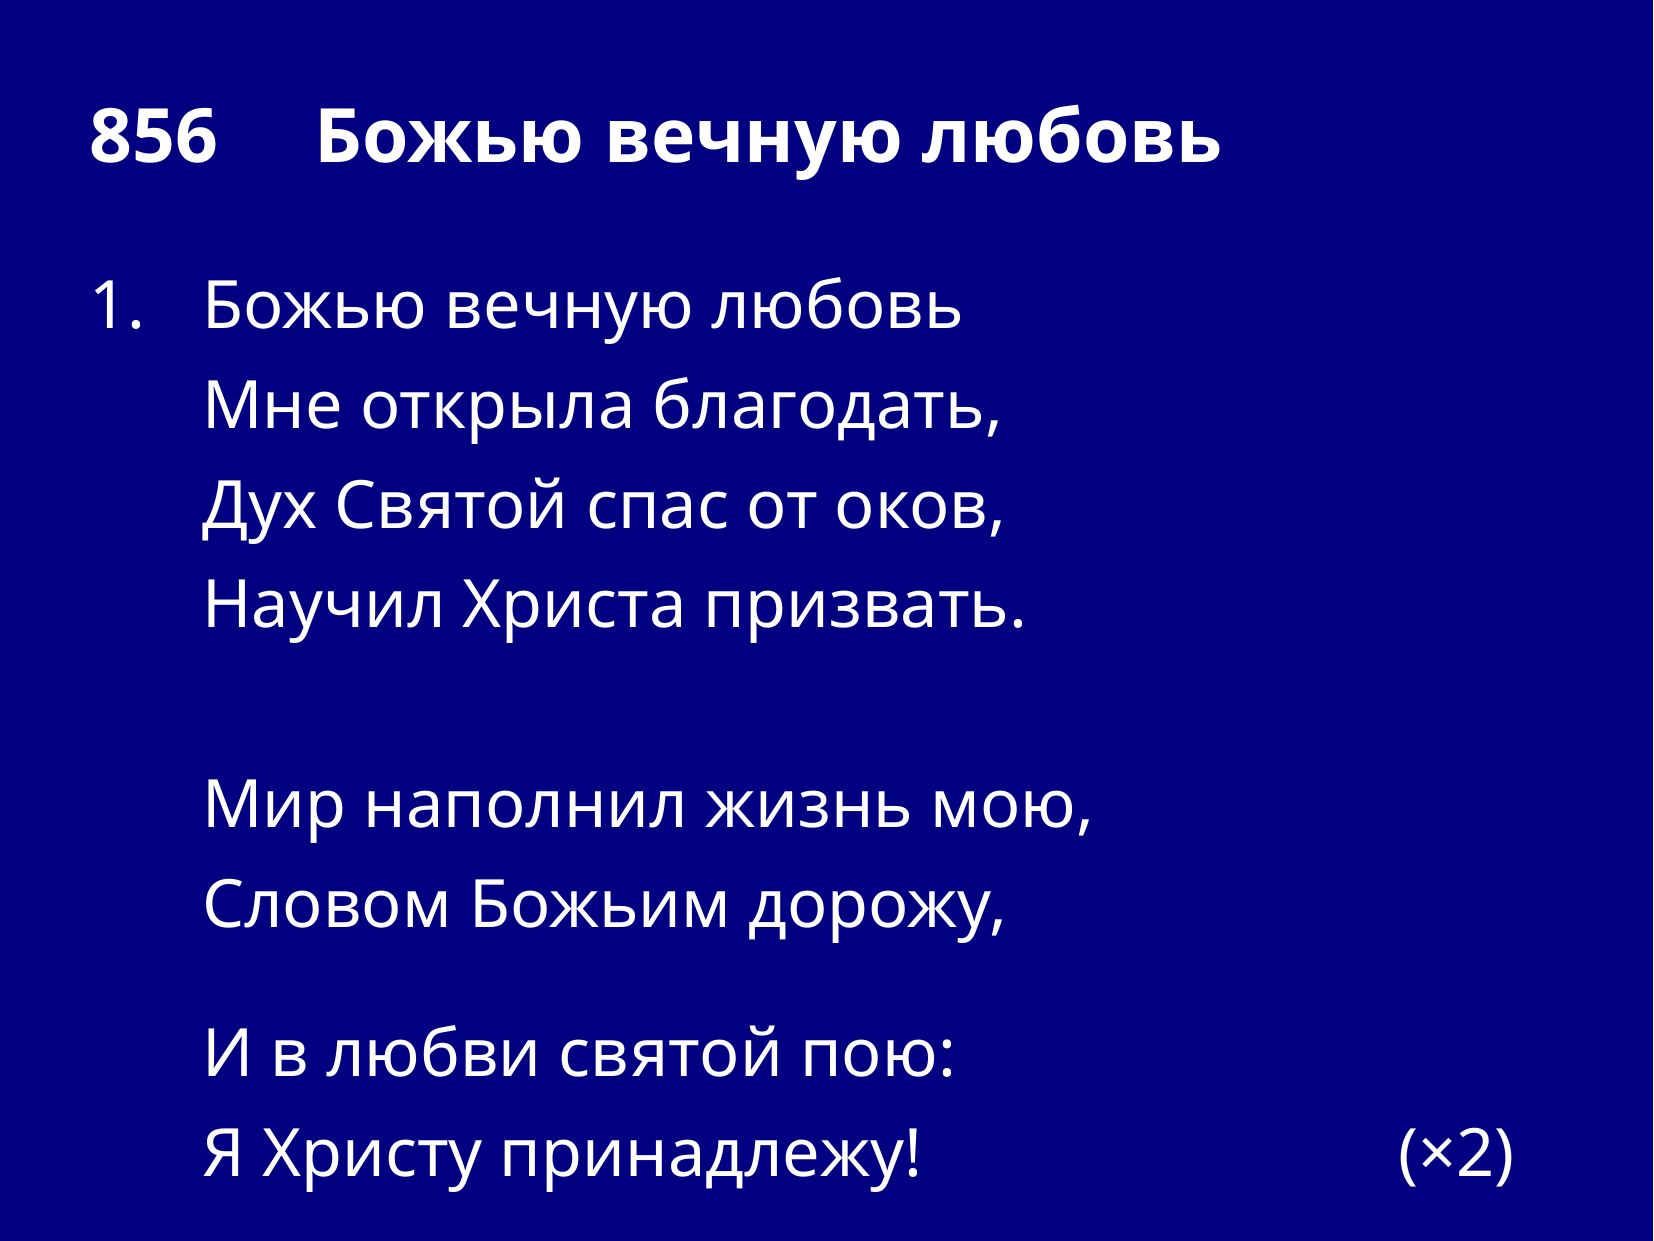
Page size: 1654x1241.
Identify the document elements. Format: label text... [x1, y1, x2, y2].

text_box 856 Божью вечную любовь [75, 75, 1576, 188]
text_box 1. Божью вечную любовь Мне открыла благодать, Дух Святой спас от оков, Научил Христа призвать. Мир наполнил жизнь мою, Словом Божьим дорожу, И в любви святой пою: Я Христу принадлежу! (×2) [75, 188, 1576, 1163]
